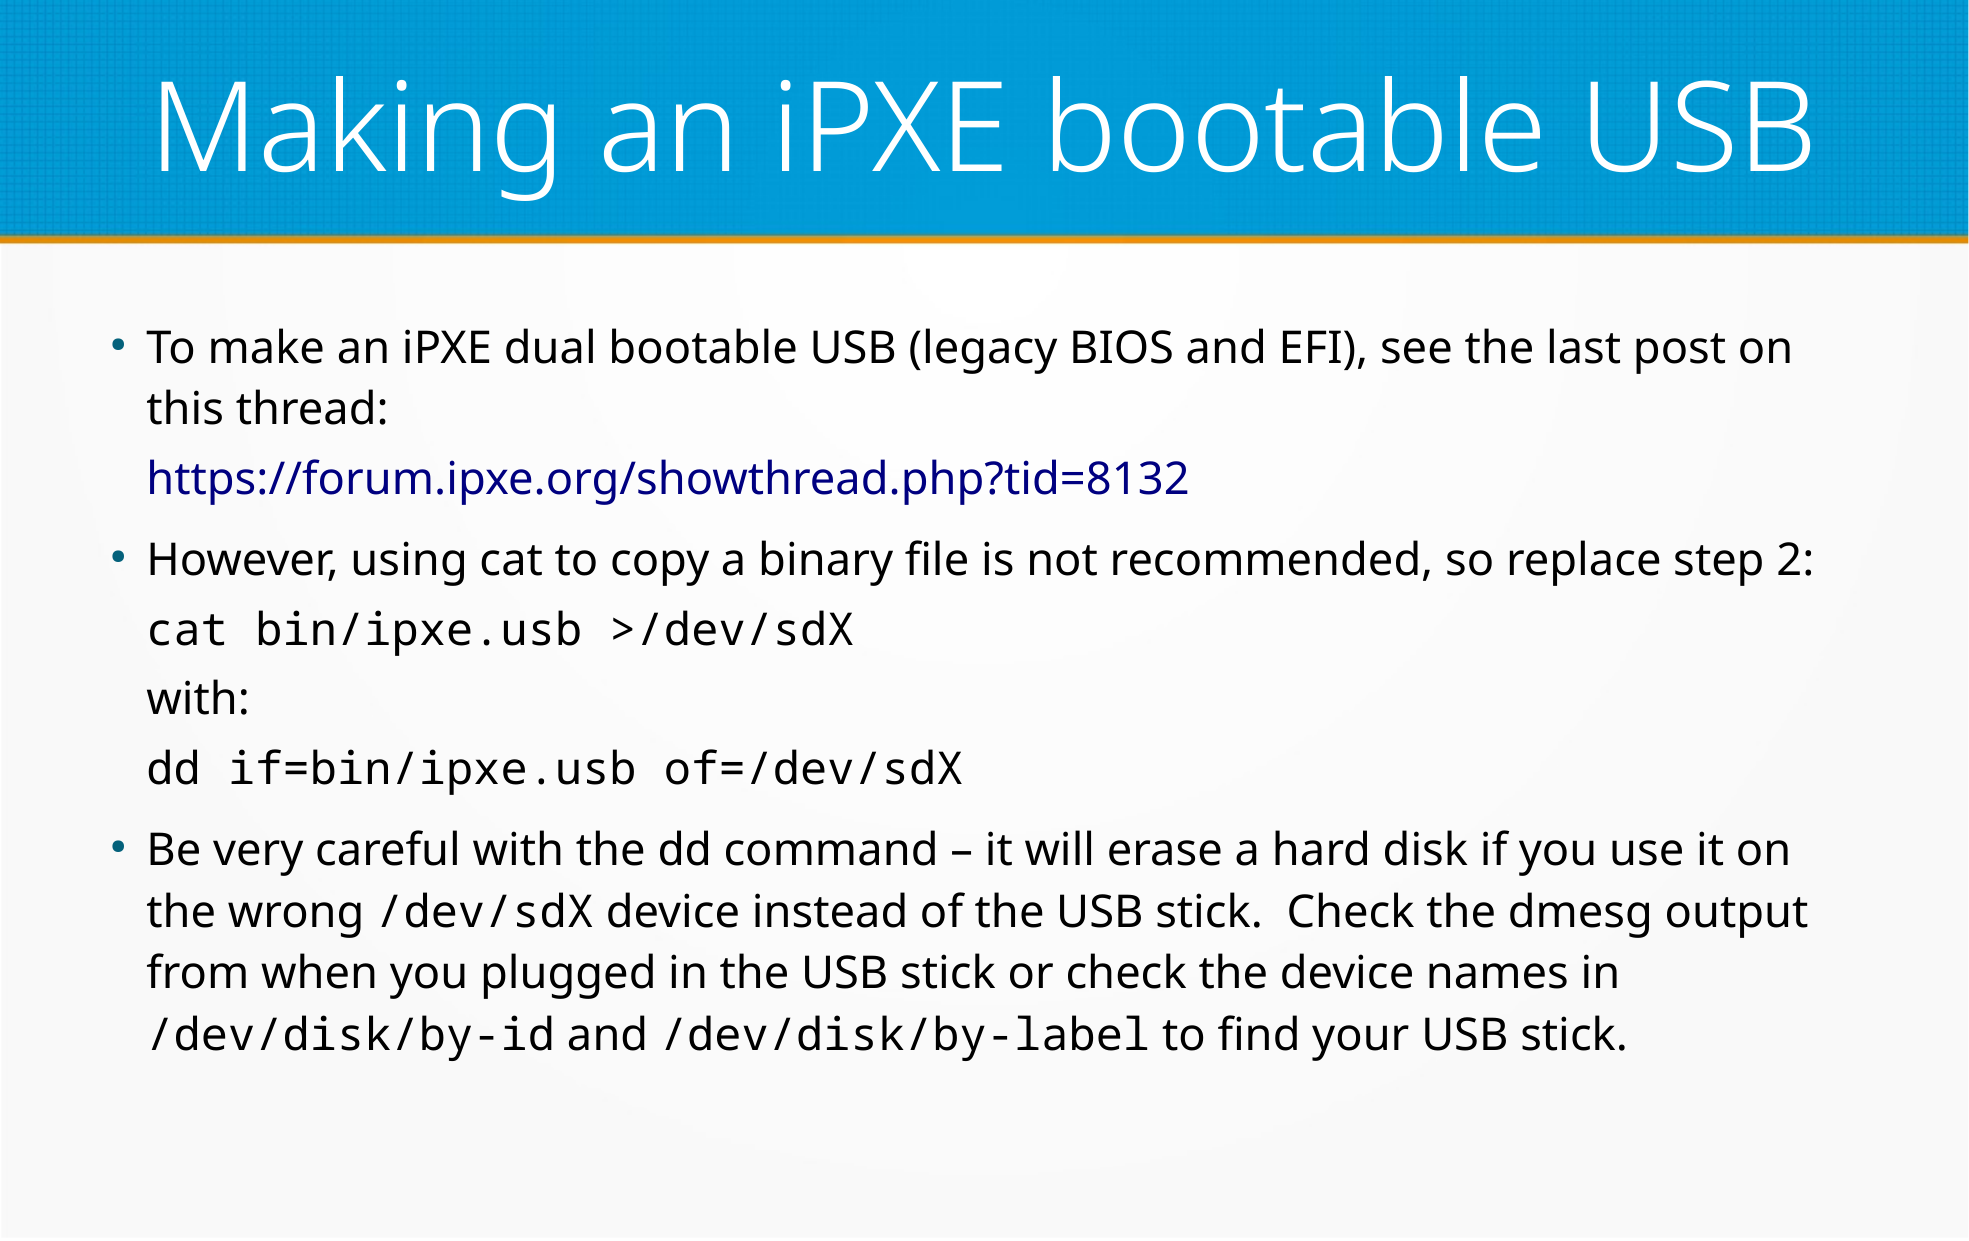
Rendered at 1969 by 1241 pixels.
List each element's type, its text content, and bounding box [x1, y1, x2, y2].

title Making an iPXE bootable USB [98, 19, 1870, 227]
list To make an iPXE dual bootable USB (legacy BIOS and EFI), see the last post on this thread: https://forum.ipxe.org/showthread.php?tid=8132 However, using cat to copy a binary file is not recommended, so replace step 2: cat bin/ipxe.usb >/dev/sdX with: dd if=bin/ipxe.usb of=/dev/sdX Be very careful with the dd command – it will erase a hard disk if you use it on the wrong /dev/sdX device instead of the USB stick. Check the dmesg output from when you plugged in the USB stick or check the device names in /dev/disk/by-id and /dev/disk/by-label to find your USB stick. [98, 315, 1861, 1081]
picture [0, 233, 1969, 1241]
